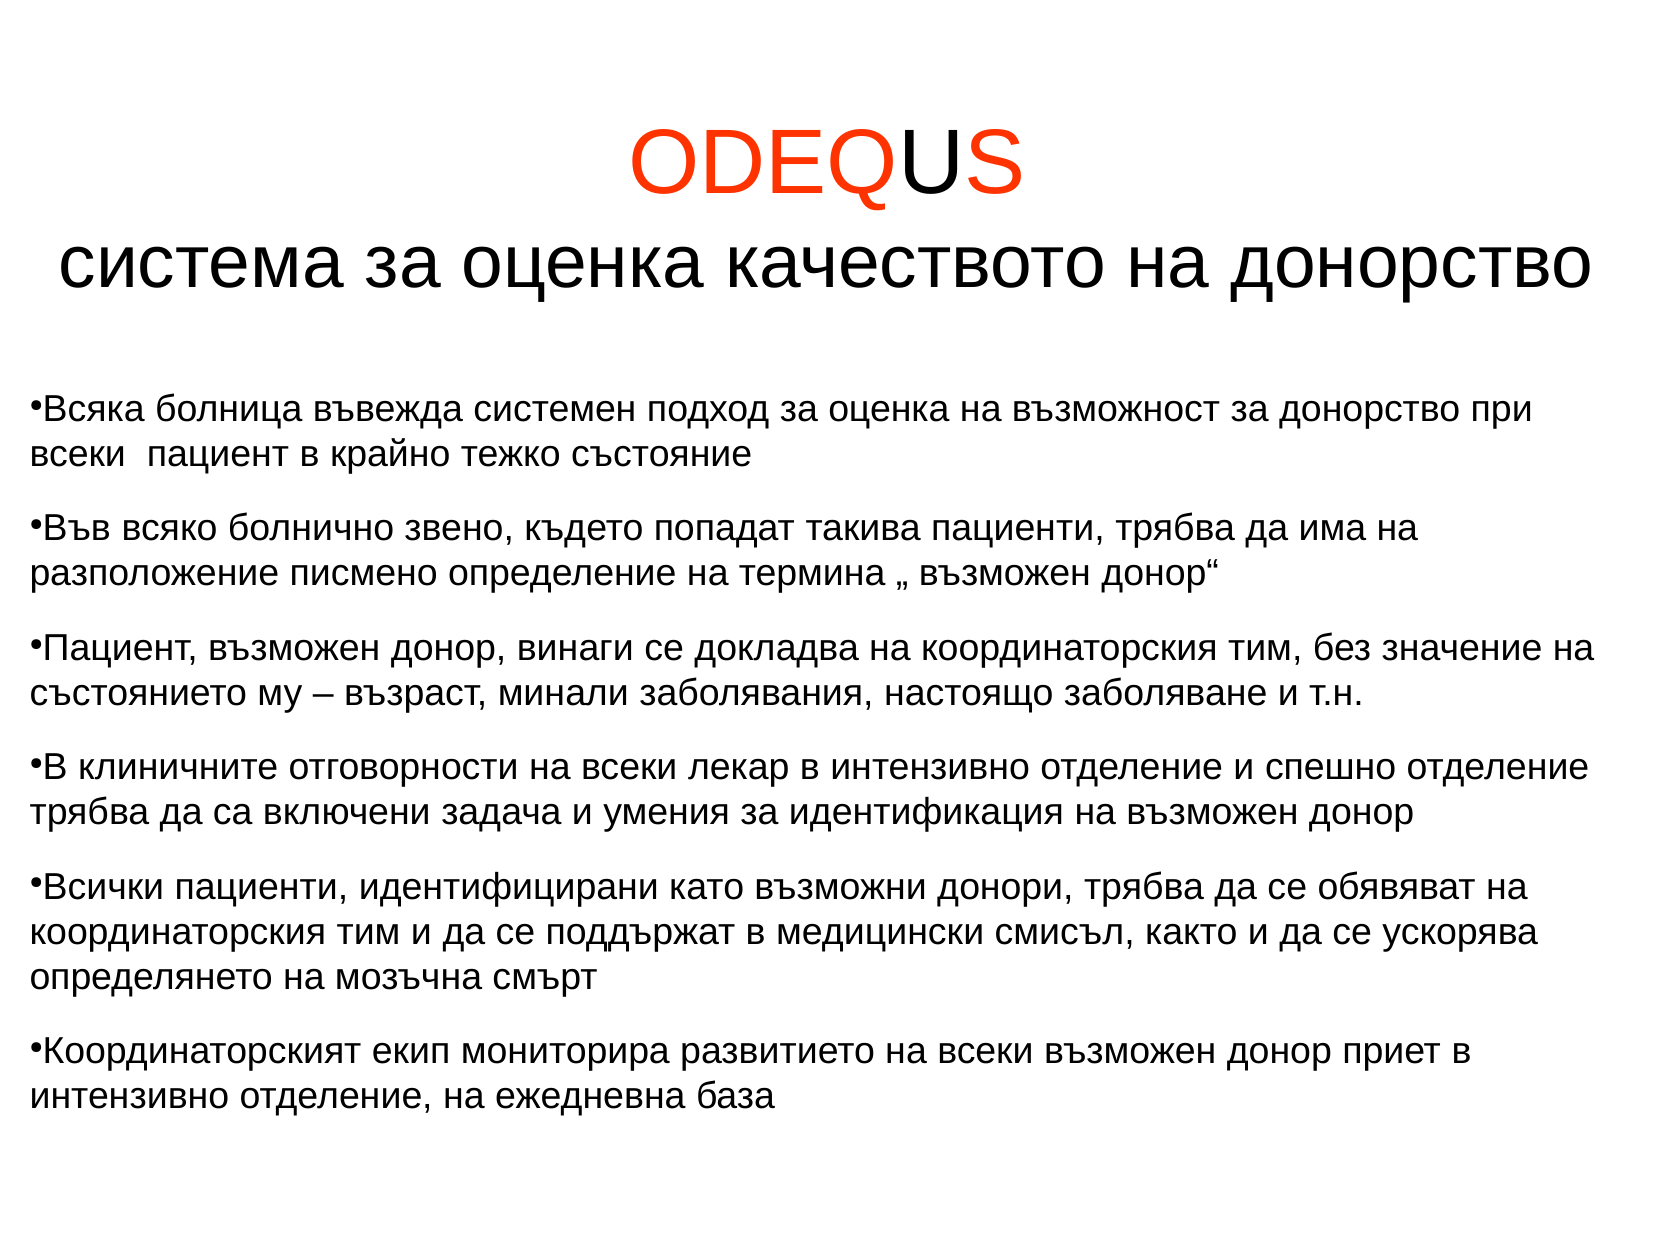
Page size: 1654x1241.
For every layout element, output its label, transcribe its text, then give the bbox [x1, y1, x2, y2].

title ODEQUS система за оценка качеството на донорство [0, 88, 1654, 317]
list Всяка болница въвежда системен подход за оценка на възможност за донорство при всеки пациент в крайно тежко състояние Във всяко болнично звено, където попадат такива пациенти, трябва да има на разположение писмено определение на термина „ възможен донор“ Пациент, възможен донор, винаги се докладва на координаторския тим, без значение на състоянието му – възраст, минали заболявания, настоящо заболяване и т.н. В клиничните отговорности на всеки лекар в интензивно отделение и спешно отделение трябва да са включени задача и умения за идентификация на възможен донор Всички пациенти, идентифицирани като възможни донори, трябва да се обявяват на координаторския тим и да се поддържат в медицински смисъл, както и да се ускорява определянето на мозъчна смърт Координаторският екип мониторира развитието на всеки възможен донор приет в интензивно отделение, на ежедневна база [29, 383, 1636, 1203]
